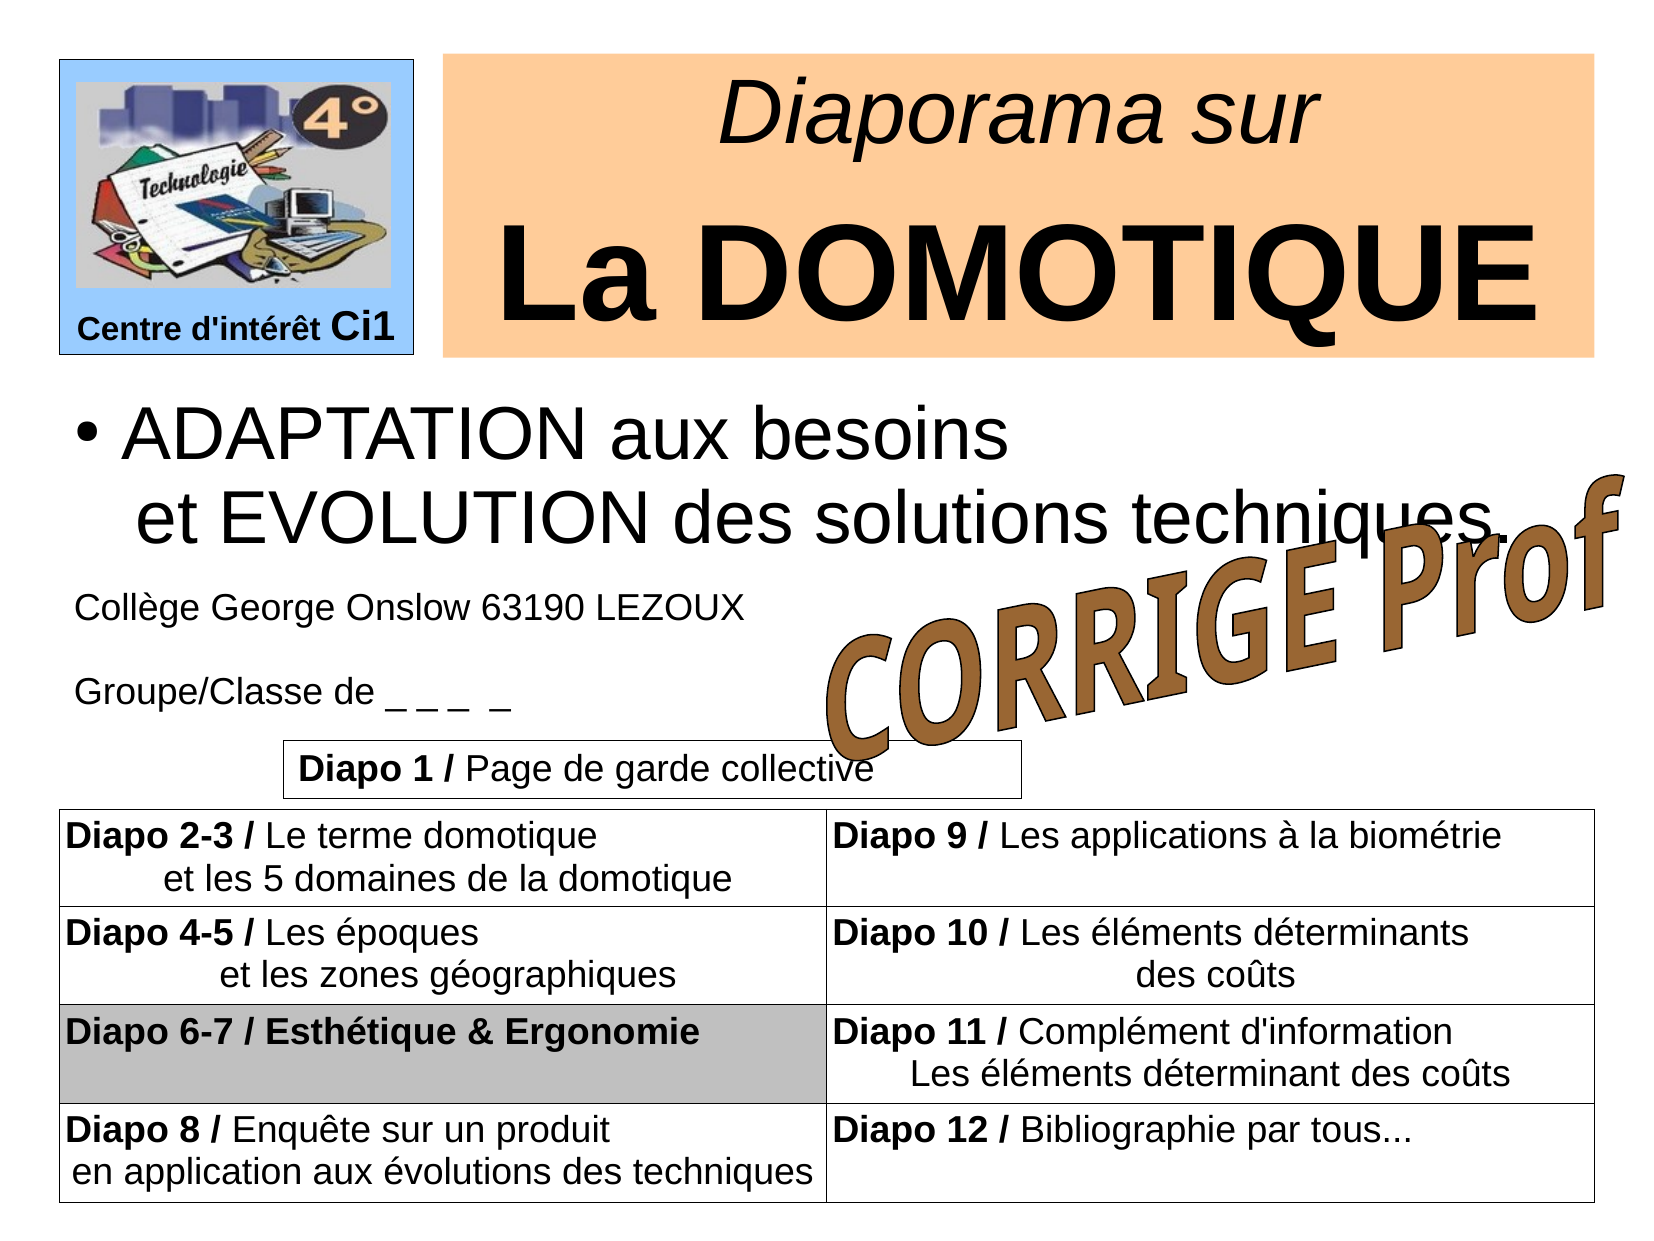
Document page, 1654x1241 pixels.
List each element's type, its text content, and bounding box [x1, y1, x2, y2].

text_box Centre d'intérêt Ci1 [59, 295, 414, 358]
text_box CORRIGE Prof [1076, 587, 1145, 715]
text_box CORRIGE Prof [1575, 474, 1625, 610]
text_box CORRIGE Prof [1286, 540, 1336, 672]
text_box CORRIGE Prof [899, 618, 981, 746]
table_cell Diapo 10 / Les éléments déterminants des coûts [827, 907, 1594, 1004]
text_box Collège George Onslow 63190 LEZOUX Groupe/Classe de _ _ _ _ [59, 578, 768, 720]
table_cell Diapo 4-5 / Les époques et les zones géographiques [60, 907, 826, 1004]
text_box Diapo 1 / Page de garde collective [283, 740, 1022, 799]
table_header Diapo 2-3 / Le terme domotique et les 5 domaines de la domotique [60, 810, 826, 906]
text_box CORRIGE Prof [1147, 571, 1187, 700]
text_box CORRIGE Prof [1197, 557, 1267, 685]
text_box ADAPTATION aux besoins et EVOLUTION des solutions techniques... [59, 383, 1595, 567]
text_box CORRIGE Prof [1384, 523, 1443, 652]
text_box CORRIGE Prof [1504, 525, 1568, 623]
text_box Diaporama sur La DOMOTIQUE [442, 53, 1595, 358]
table_cell Diapo 12 / Bibliographie par tous... [827, 1104, 1594, 1202]
table_cell Diapo 11 / Complément d'information Les éléments déterminant des coûts [827, 1005, 1594, 1103]
text_box CORRIGE Prof [998, 603, 1066, 731]
text_box CORRIGE Prof [826, 634, 892, 761]
text_box CORRIGE Prof [1457, 534, 1500, 637]
picture [76, 82, 391, 288]
table_header Diapo 9 / Les applications à la biométrie [827, 810, 1594, 906]
text_box [59, 59, 414, 295]
table_cell Diapo 8 / Enquête sur un produit en application aux évolutions des techniques [60, 1104, 826, 1202]
table_cell Diapo 6-7 / Esthétique & Ergonomie [60, 1005, 826, 1103]
